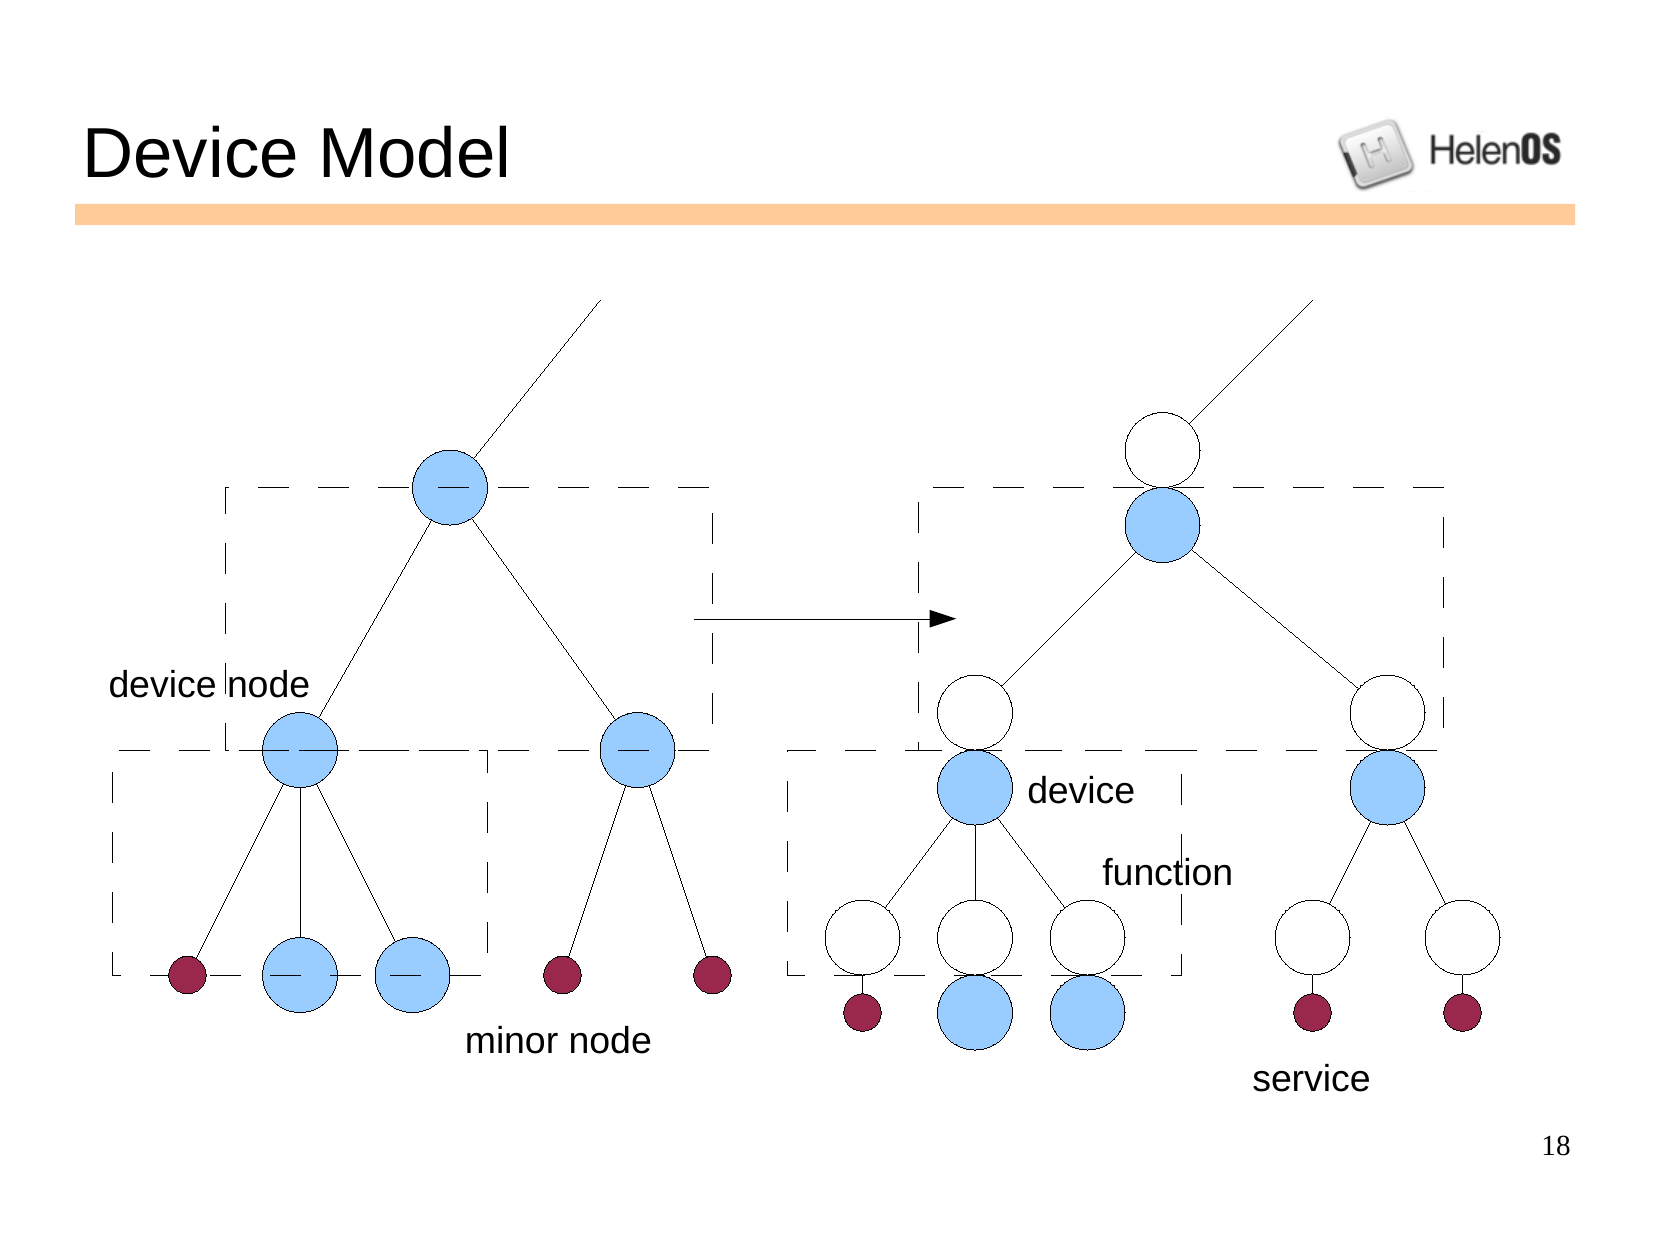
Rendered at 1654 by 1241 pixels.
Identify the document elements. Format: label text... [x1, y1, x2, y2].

text_box [262, 713, 338, 788]
title Device Model [82, 49, 1571, 257]
text_box [262, 937, 338, 1013]
text_box [937, 900, 1013, 1051]
text_box [937, 675, 1013, 826]
text_box [1443, 993, 1482, 1032]
text_box service [1237, 1050, 1386, 1107]
text_box [1350, 675, 1426, 826]
text_box [412, 450, 488, 526]
text_box [168, 956, 207, 994]
text_box function [1087, 843, 1249, 901]
text_box [1050, 900, 1126, 1051]
text_box [1425, 900, 1501, 976]
text_box minor node [450, 1011, 667, 1069]
text_box [600, 712, 676, 788]
text_box [543, 956, 582, 994]
text_box device [1012, 761, 1151, 819]
text_box [1293, 993, 1332, 1032]
text_box [693, 956, 732, 994]
text_box [375, 937, 450, 1013]
text_box [1275, 900, 1351, 976]
text_box [1125, 412, 1201, 563]
text_box [825, 900, 901, 976]
text_box device node [93, 655, 325, 713]
text_box [843, 993, 882, 1032]
